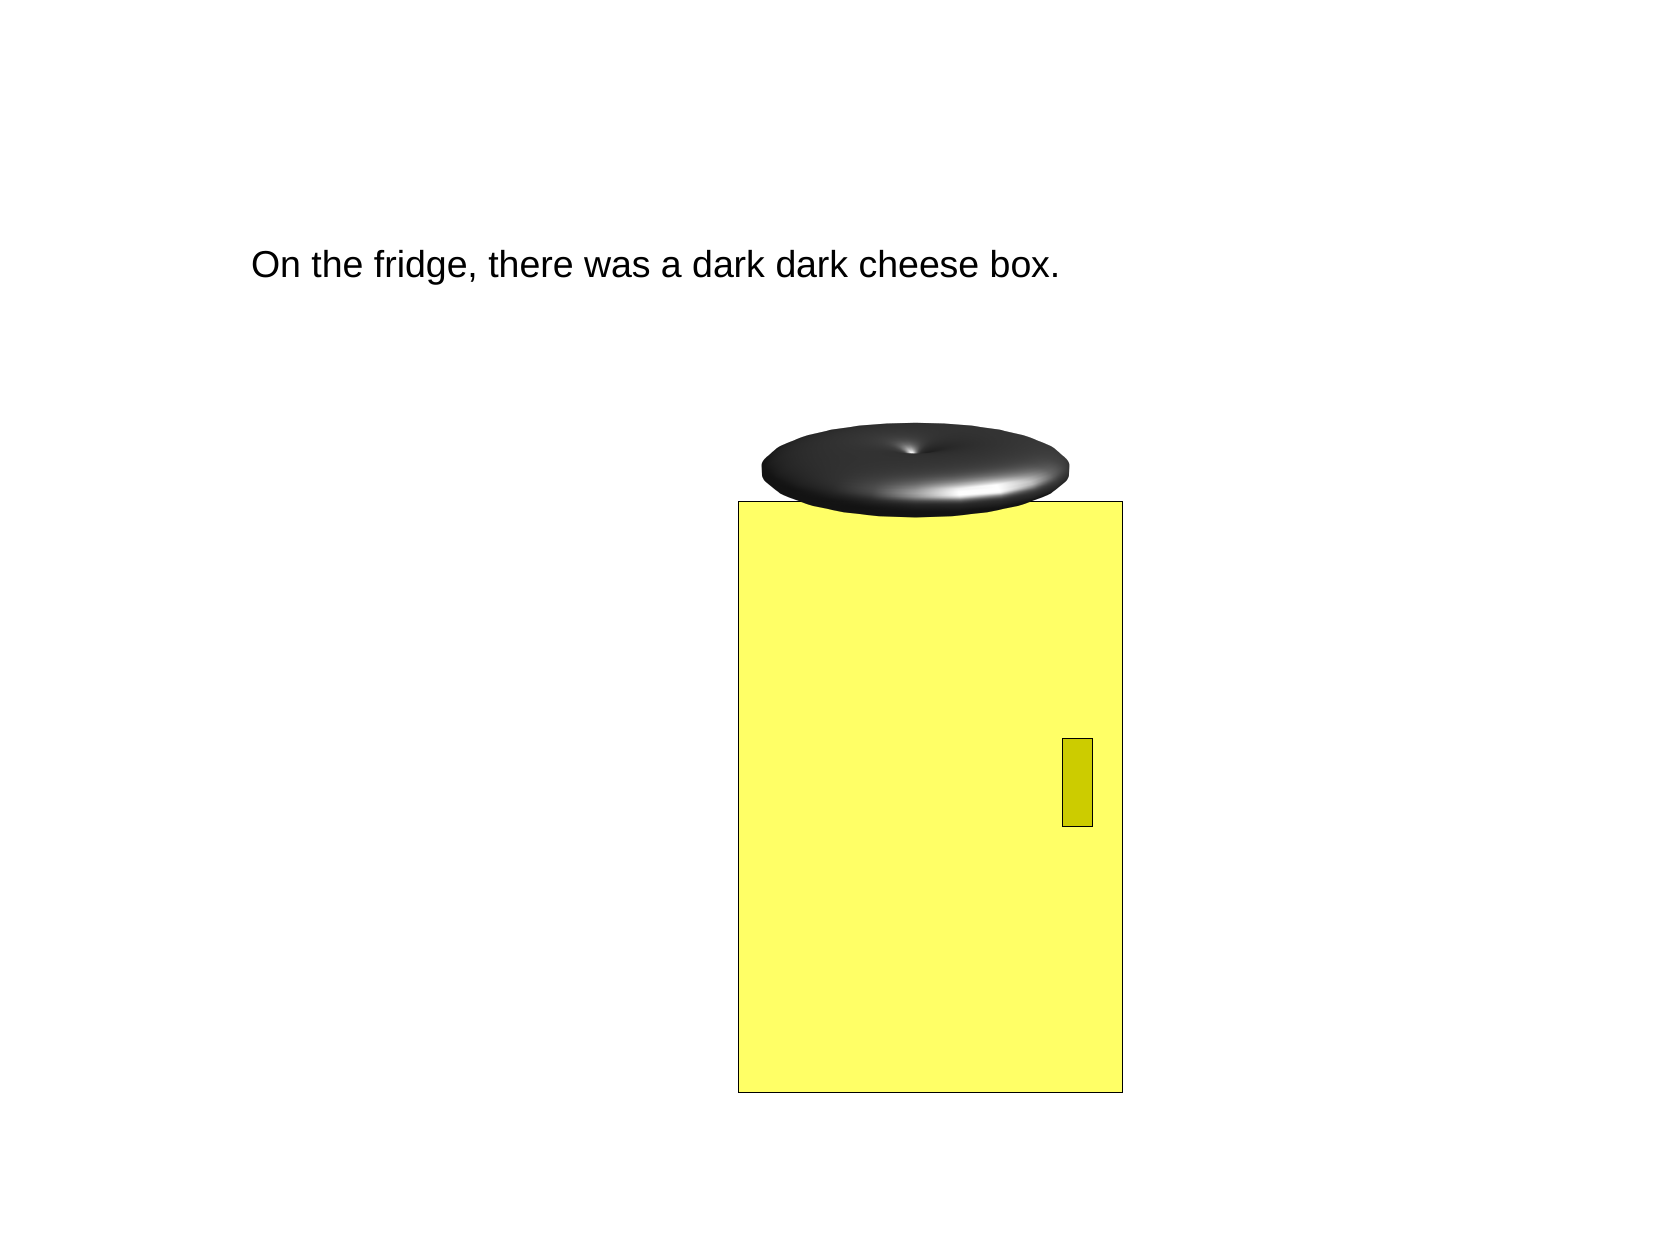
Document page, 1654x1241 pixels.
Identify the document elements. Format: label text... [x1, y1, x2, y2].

text_box On the fridge, there was a dark dark cheese box. [236, 236, 1075, 294]
text_box [738, 501, 1123, 1093]
